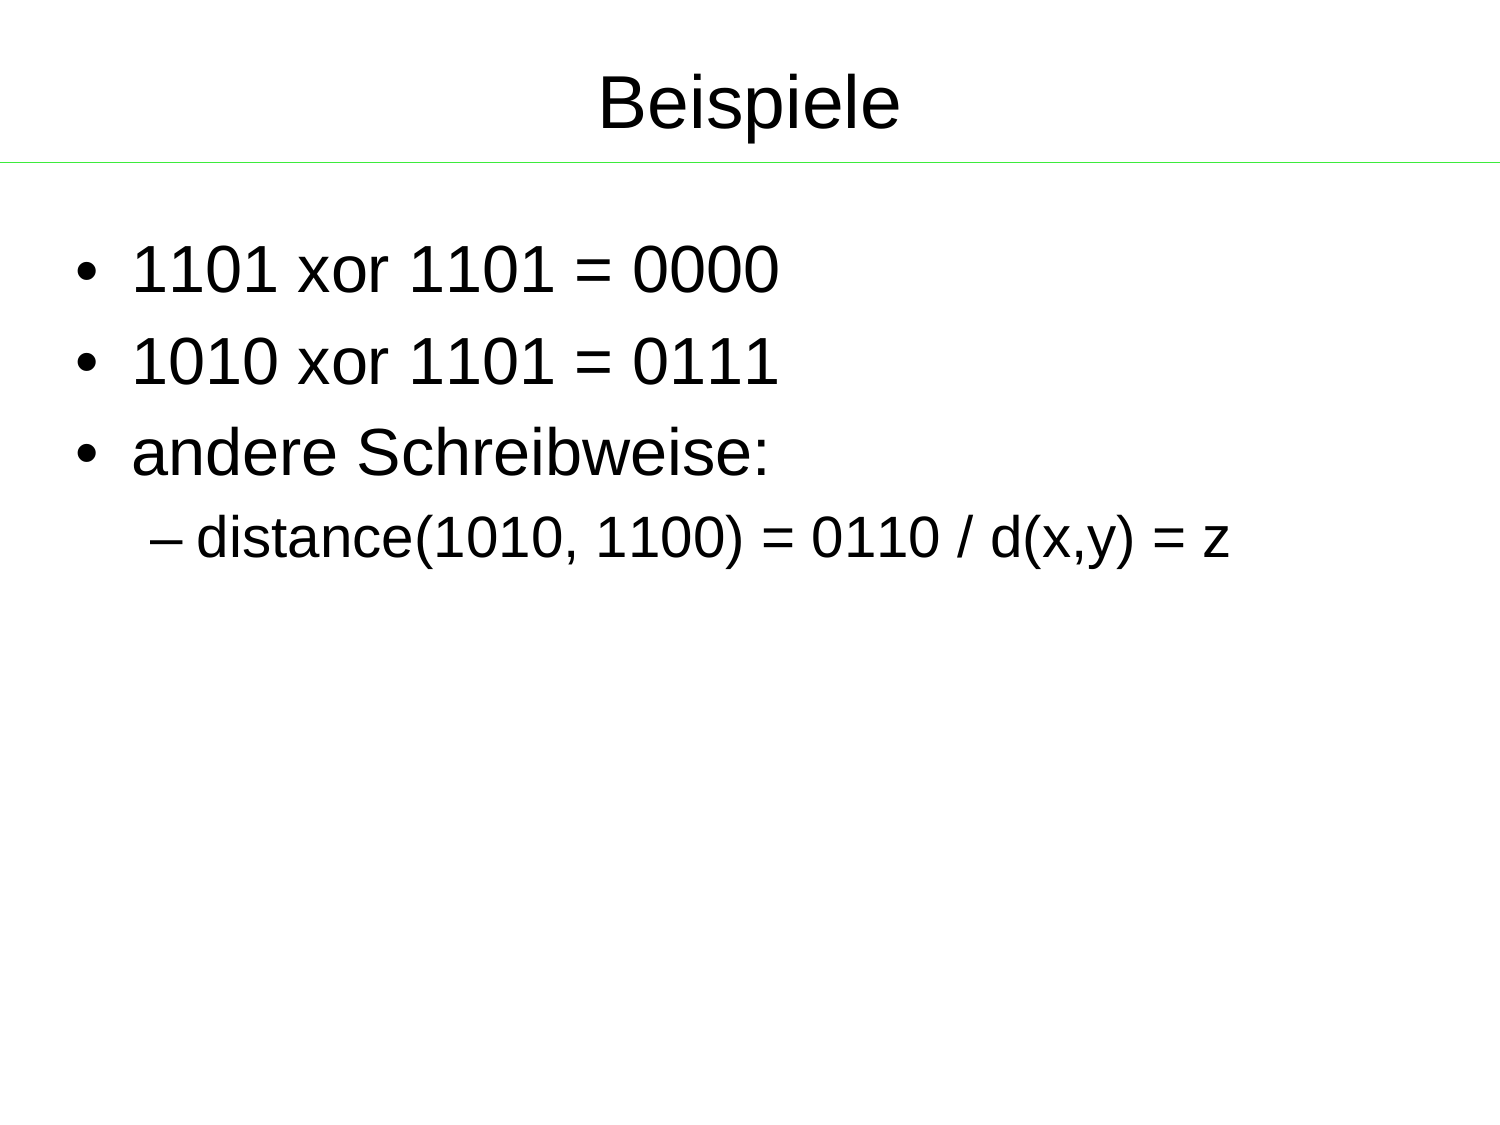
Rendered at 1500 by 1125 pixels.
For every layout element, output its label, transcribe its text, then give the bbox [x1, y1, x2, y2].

list 1101 xor 1101 = 0000 1010 xor 1101 = 0111 andere Schreibweise: distance(1010, 1100) = 0110 / d(x,y) = z [75, 232, 1426, 986]
title Beispiele [75, 57, 1426, 148]
